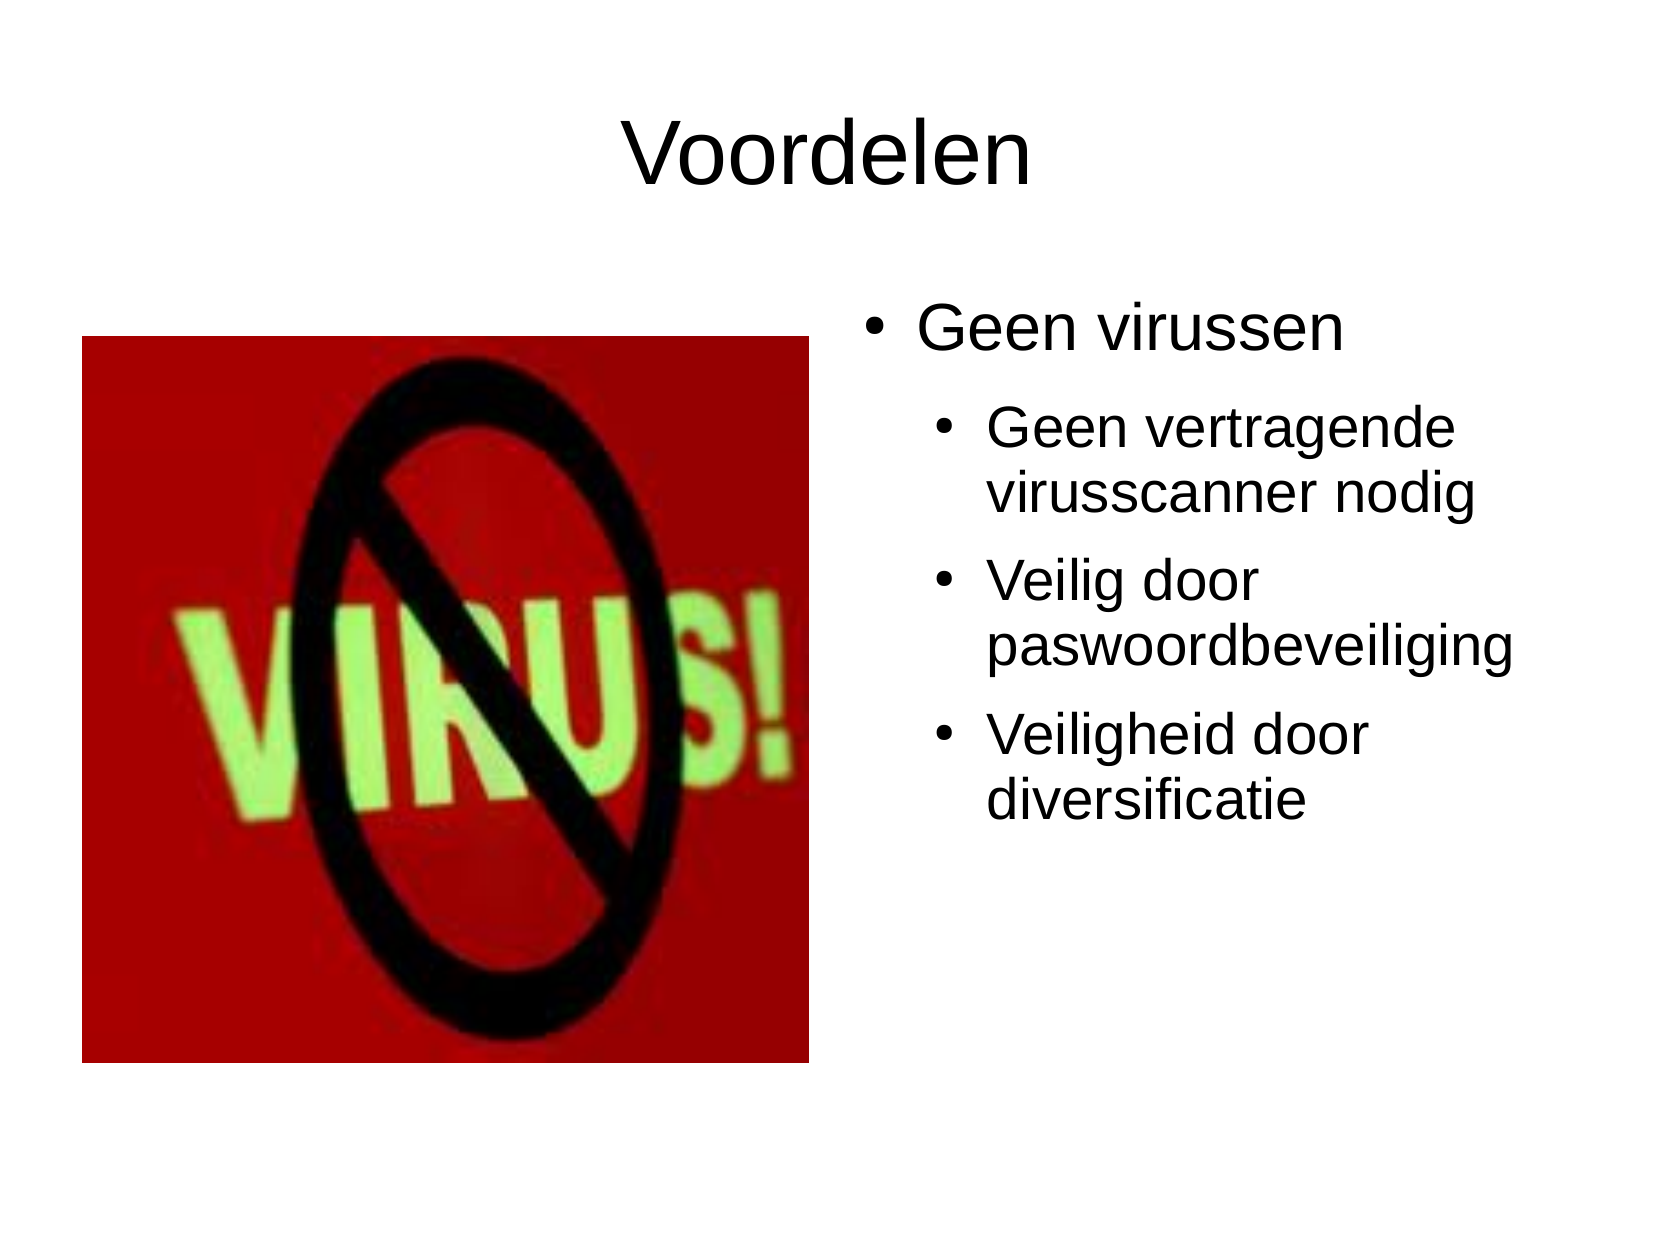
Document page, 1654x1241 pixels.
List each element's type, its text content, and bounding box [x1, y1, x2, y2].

picture [82, 336, 809, 1063]
title Voordelen [82, 56, 1571, 250]
list Geen virussen Geen vertragende virusscanner nodig Veilig door paswoordbeveiliging Veiligheid door diversificatie [845, 290, 1572, 1109]
